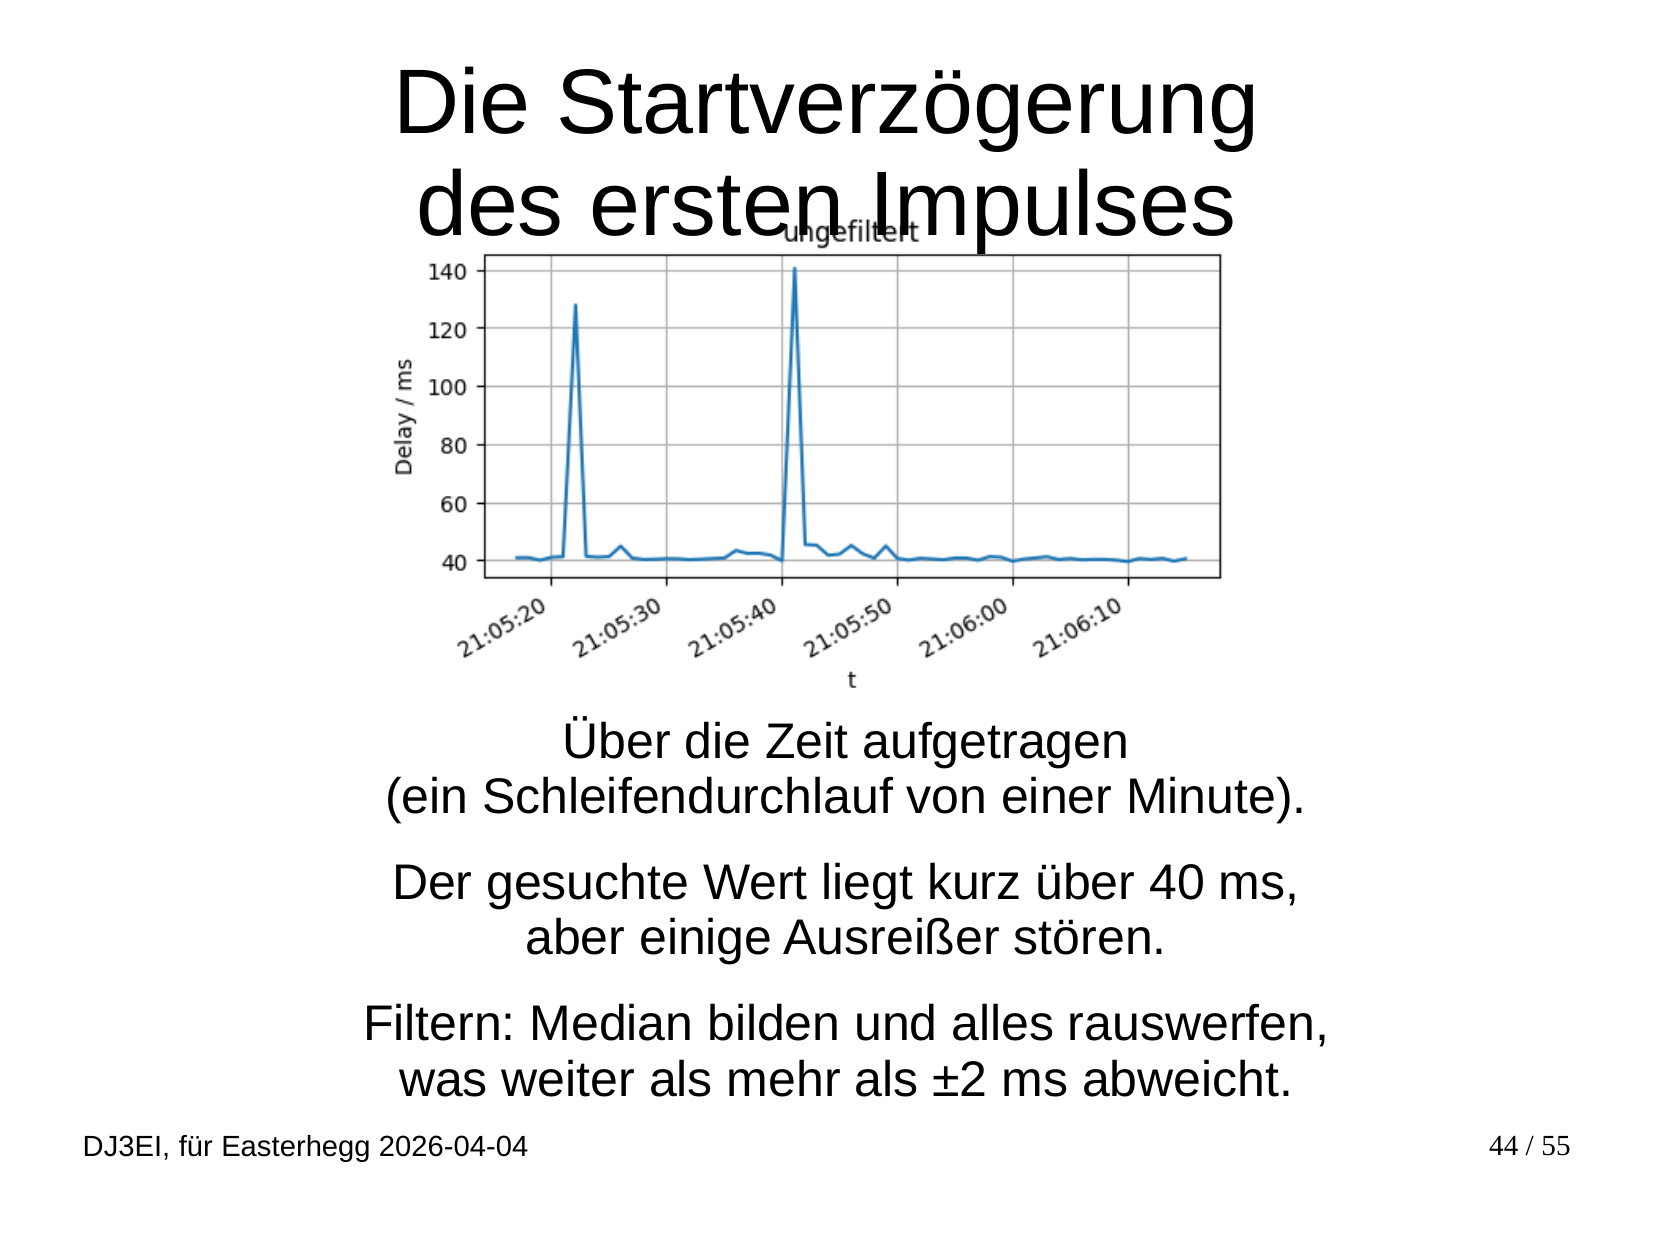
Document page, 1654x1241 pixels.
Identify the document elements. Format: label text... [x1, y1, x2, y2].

text_box Über die Zeit aufgetragen (ein Schleifendurchlauf von einer Minute). Der gesuchte Wert liegt kurz über 40 ms, aber einige Ausreißer stören. Filtern: Median bilden und alles rauswerfen, was weiter als mehr als ±2 ms abweicht. [347, 705, 1345, 1115]
picture [380, 257, 1234, 705]
title Die Startverzögerung des ersten Impulses [82, 49, 1571, 257]
